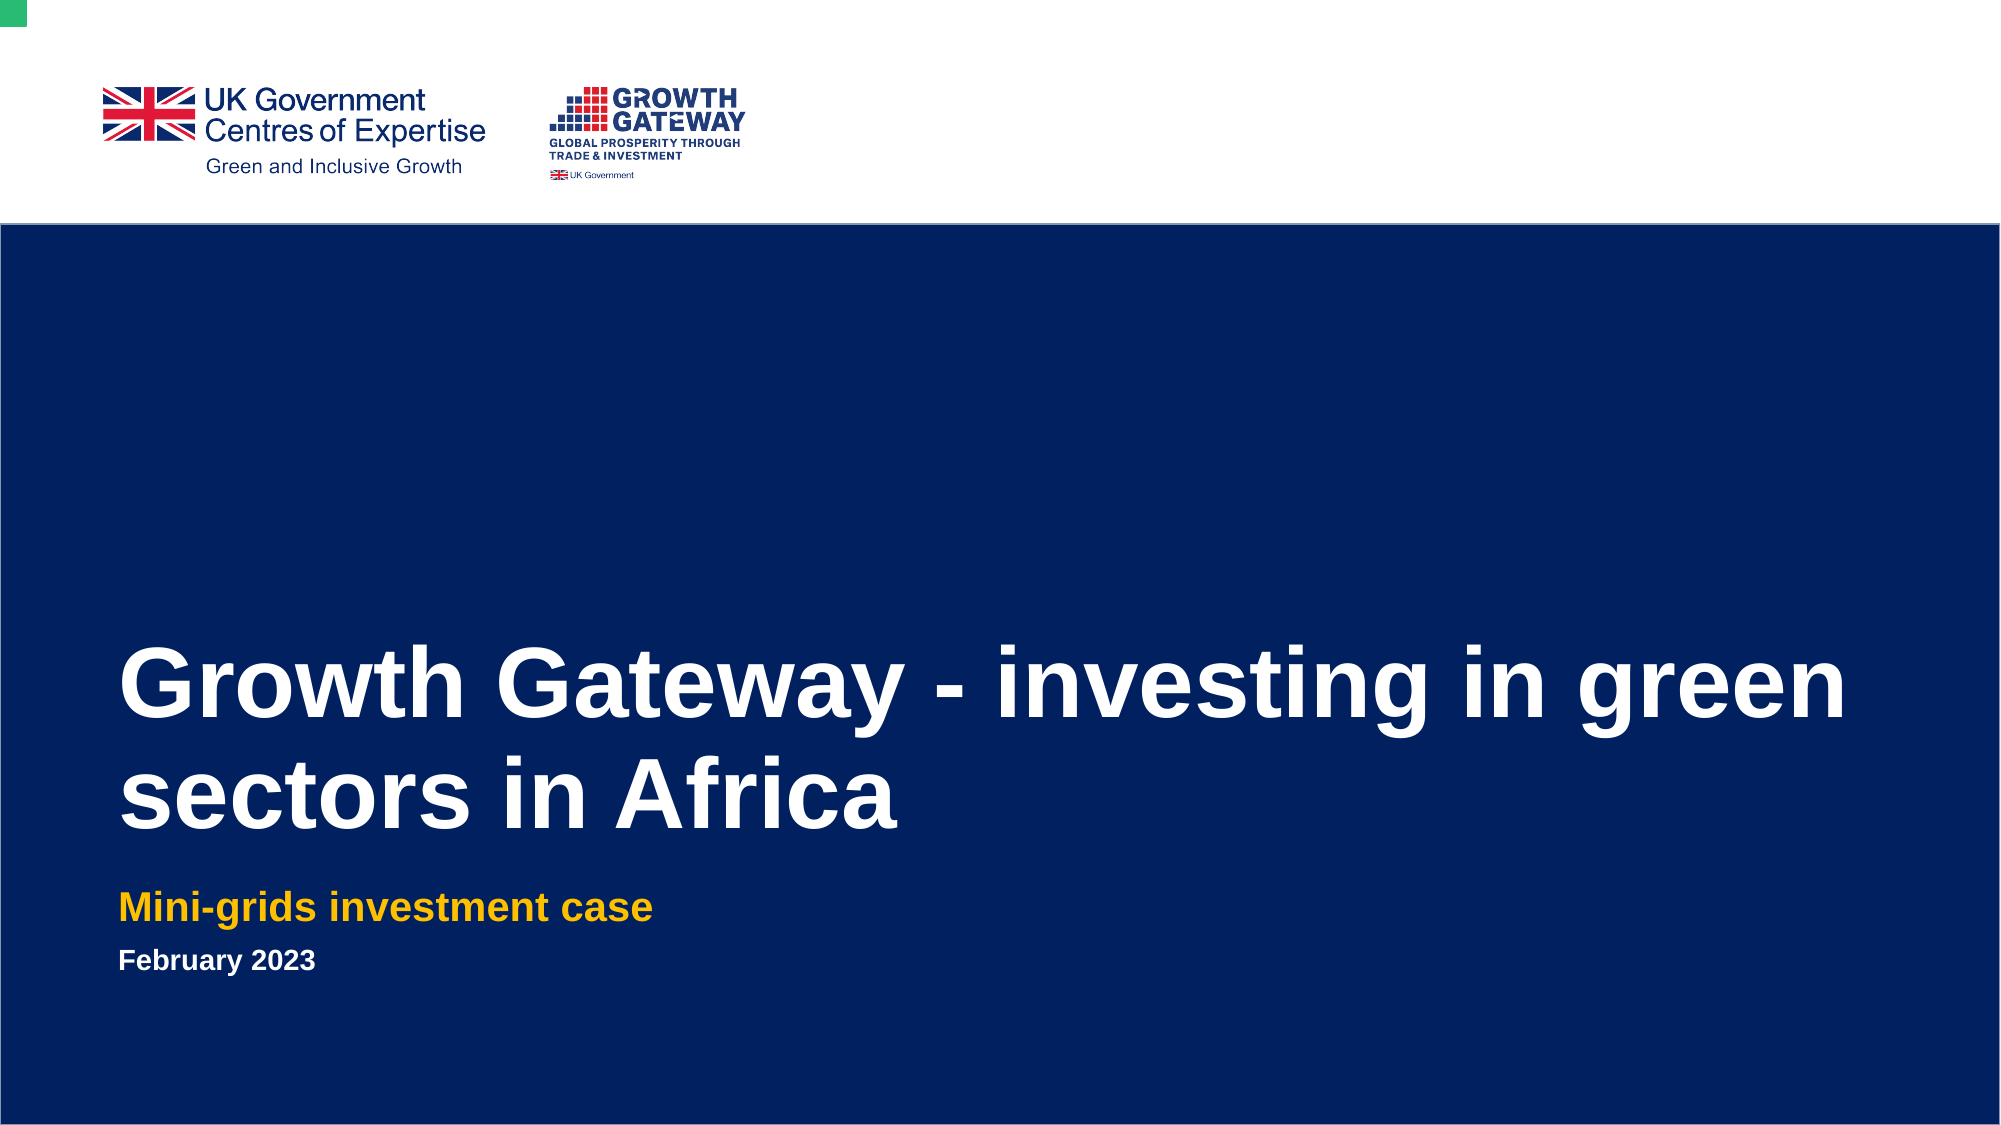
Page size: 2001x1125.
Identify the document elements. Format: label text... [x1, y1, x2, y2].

subtitle Mini-grids investment case [103, 868, 1105, 933]
title Growth Gateway - investing in green sectors in Africa [103, 611, 1897, 868]
text_box February 2023 [103, 933, 1457, 984]
